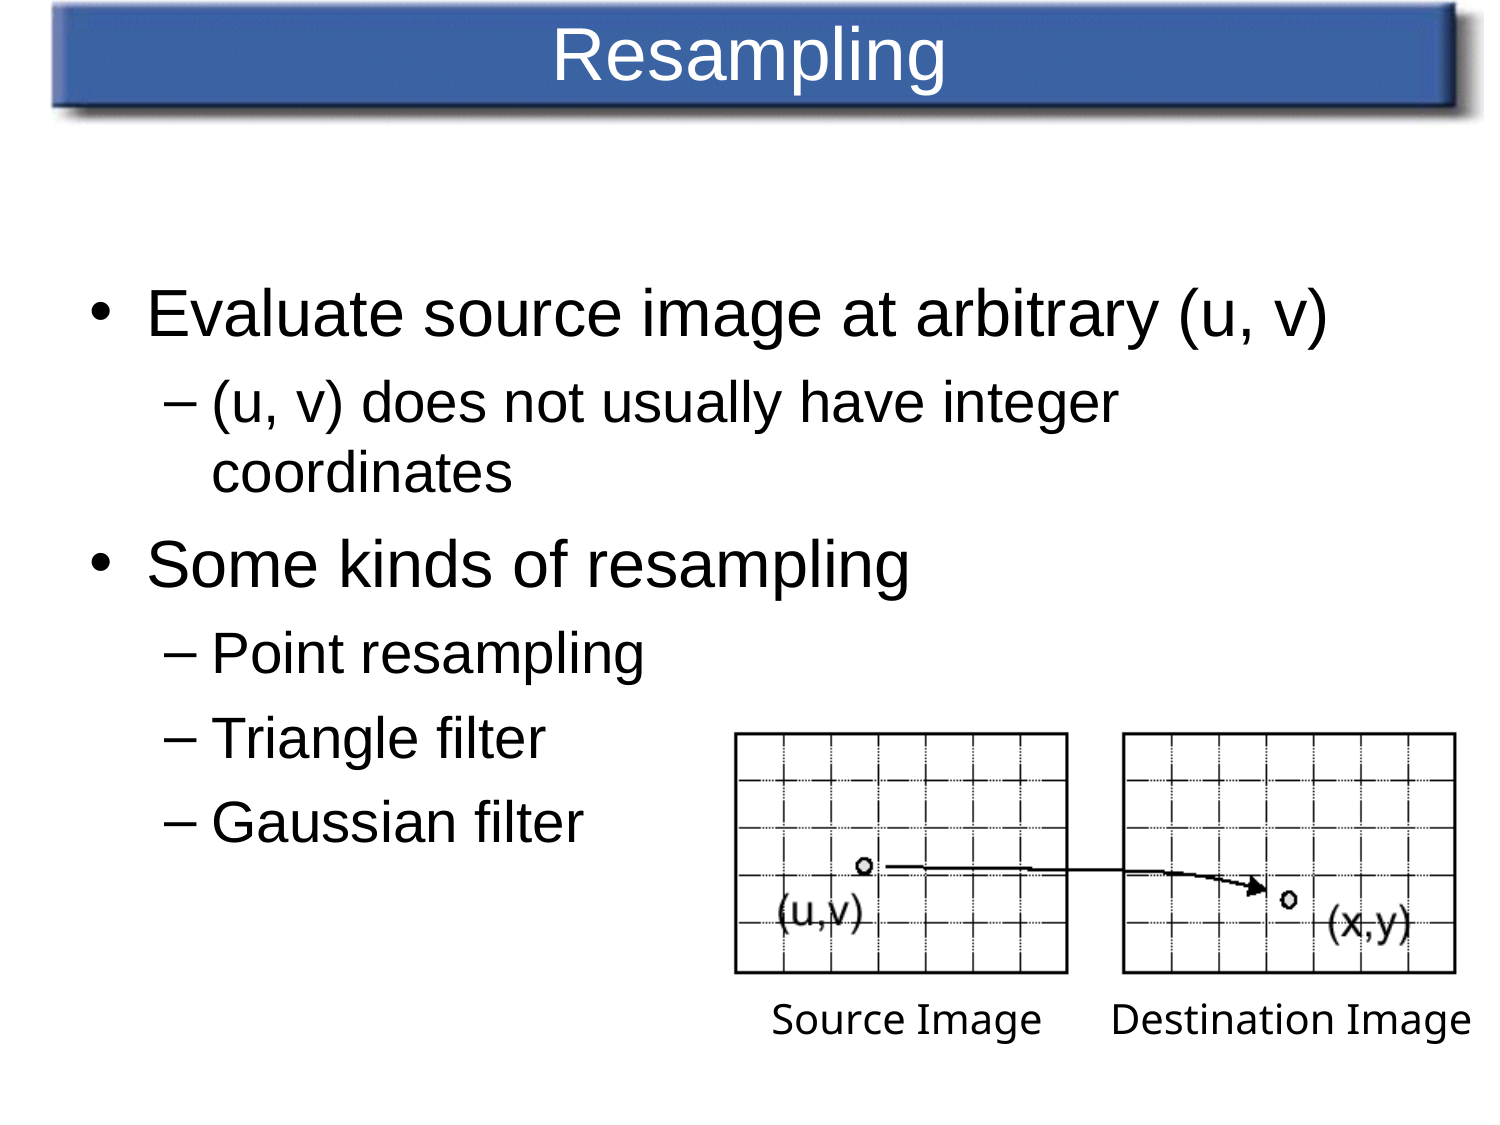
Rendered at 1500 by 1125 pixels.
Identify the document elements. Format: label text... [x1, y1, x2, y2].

title Resampling [75, 0, 1426, 103]
chart [725, 723, 1463, 984]
text_box Source Image [756, 984, 1058, 1051]
text_box Destination Image [1095, 984, 1488, 1051]
list Evaluate source image at arbitrary (u, v) (u, v) does not usually have integer coordinates Some kinds of resampling Point resampling Triangle filter Gaussian filter [75, 262, 1426, 1006]
picture [50, 0, 1484, 127]
